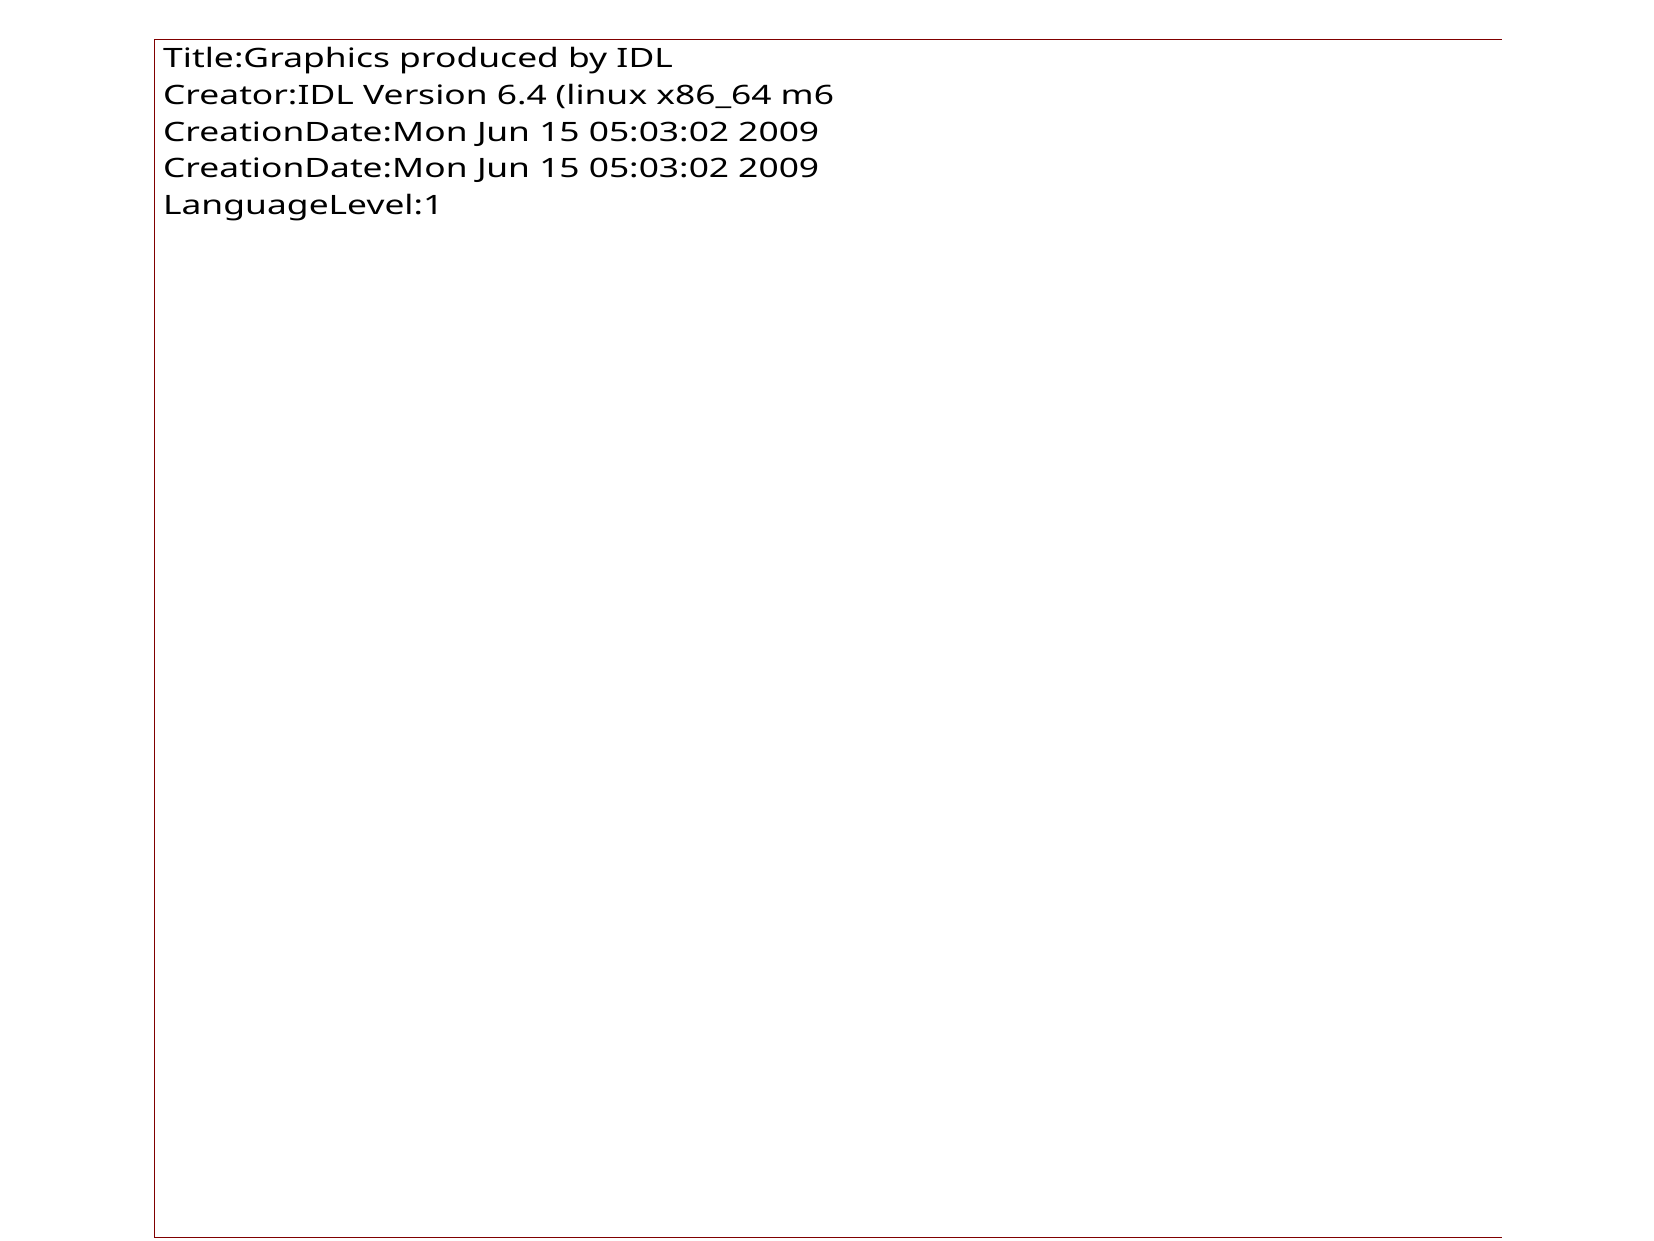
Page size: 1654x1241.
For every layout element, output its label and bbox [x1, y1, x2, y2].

picture [151, 37, 1502, 1238]
